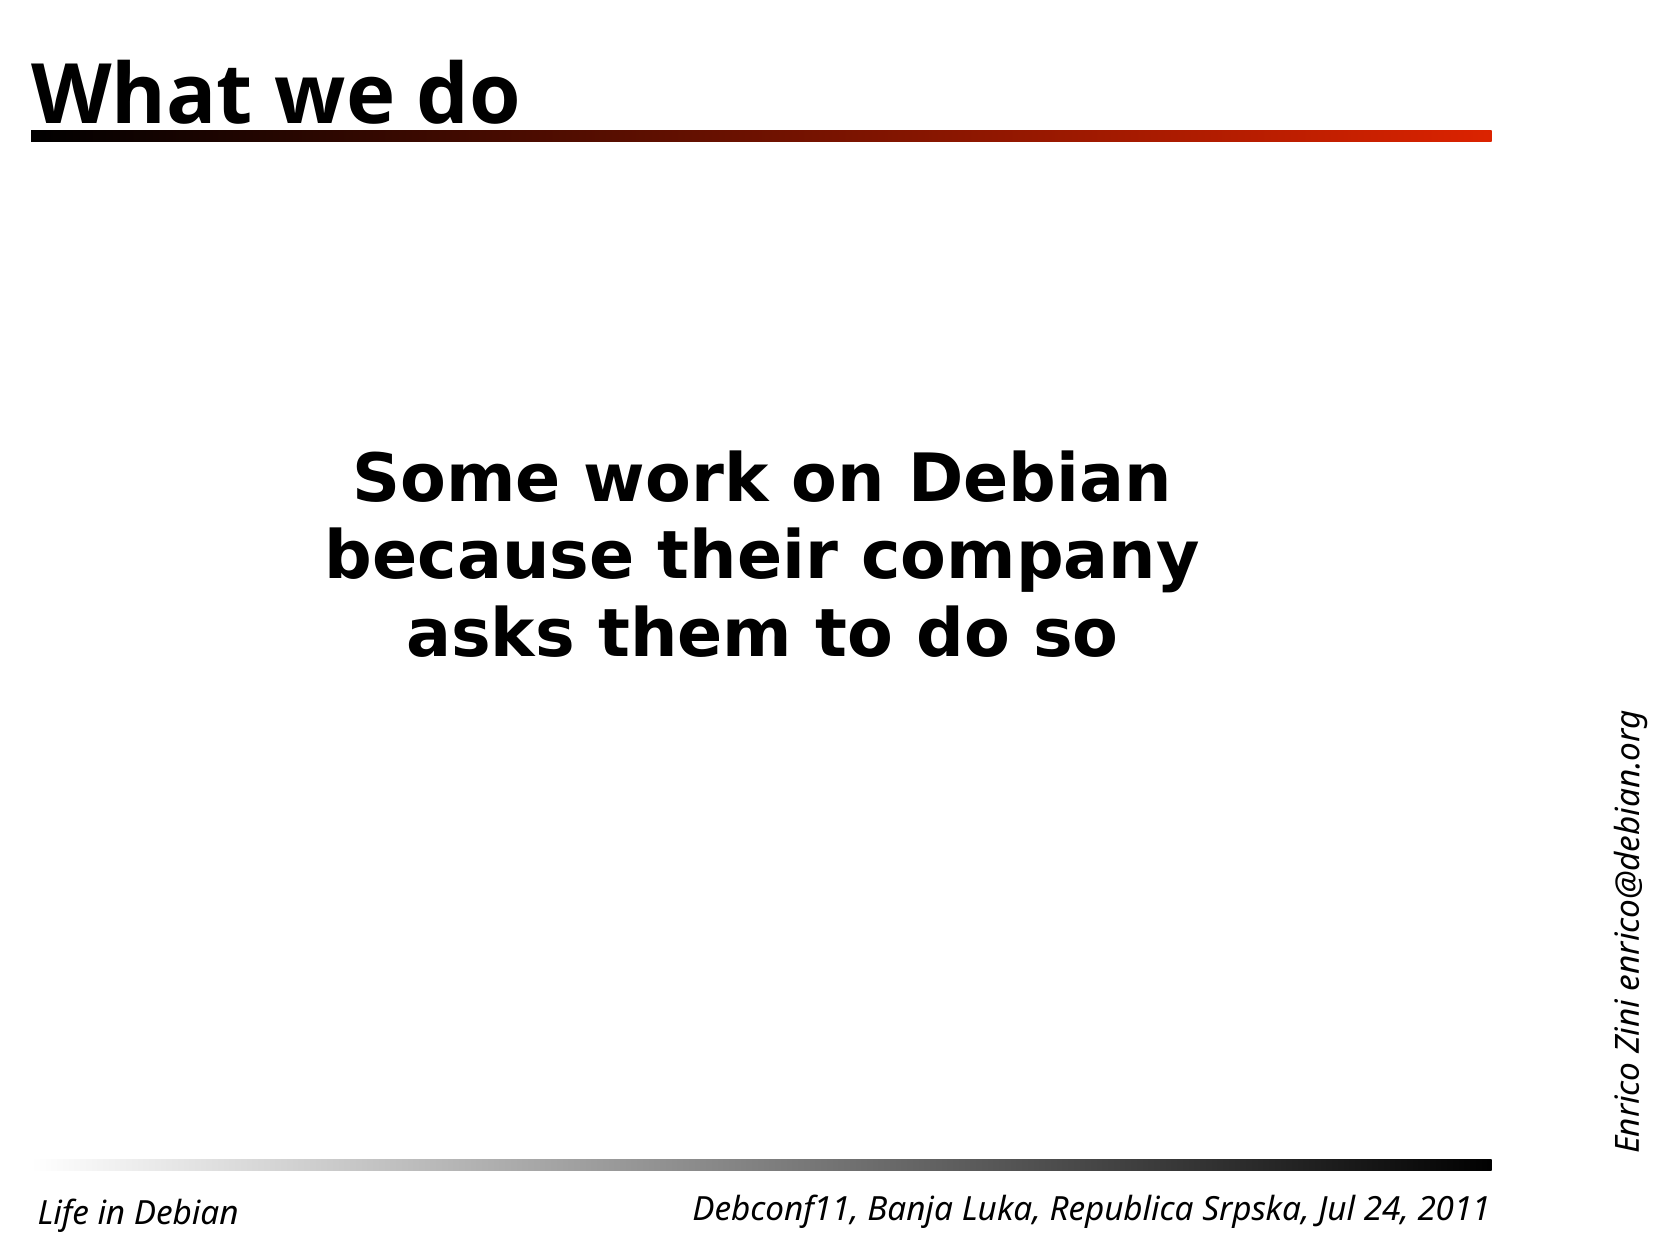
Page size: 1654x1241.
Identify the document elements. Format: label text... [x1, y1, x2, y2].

text_box What we do [31, 34, 1438, 168]
text_box Some work on Debian because their company asks them to do so [30, 439, 1495, 673]
